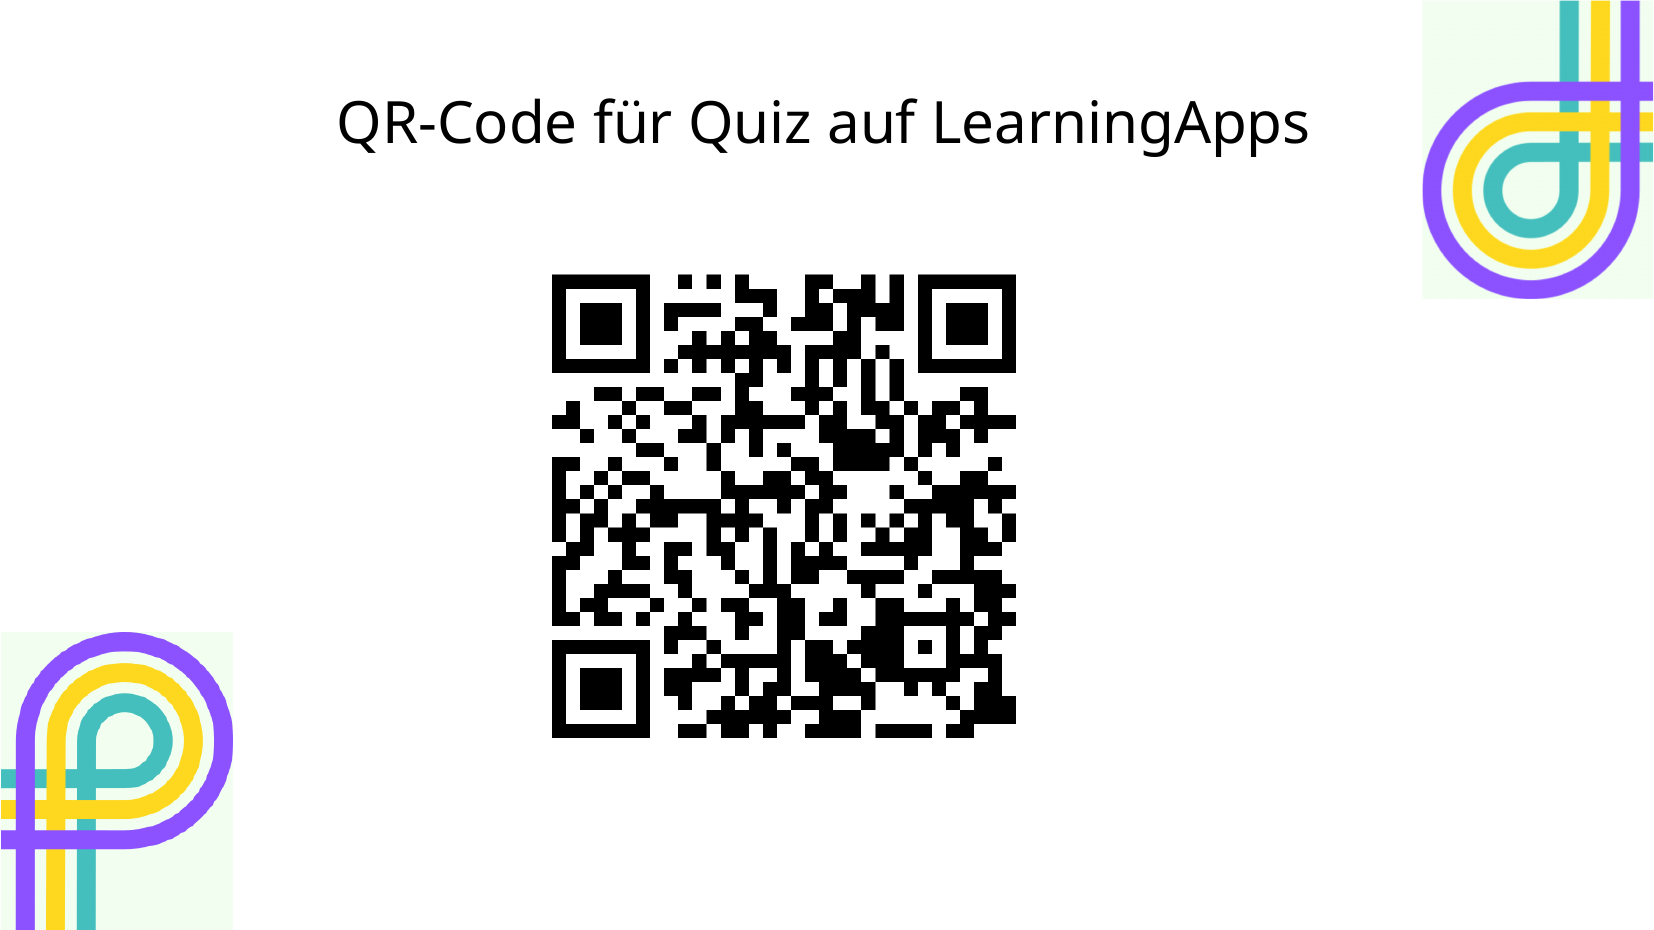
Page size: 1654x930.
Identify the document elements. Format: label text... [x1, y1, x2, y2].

picture [523, 246, 1044, 767]
text_box QR-Code für Quiz auf LearningApps [322, 74, 1375, 254]
picture [1422, 0, 1654, 299]
picture [1, 632, 233, 930]
